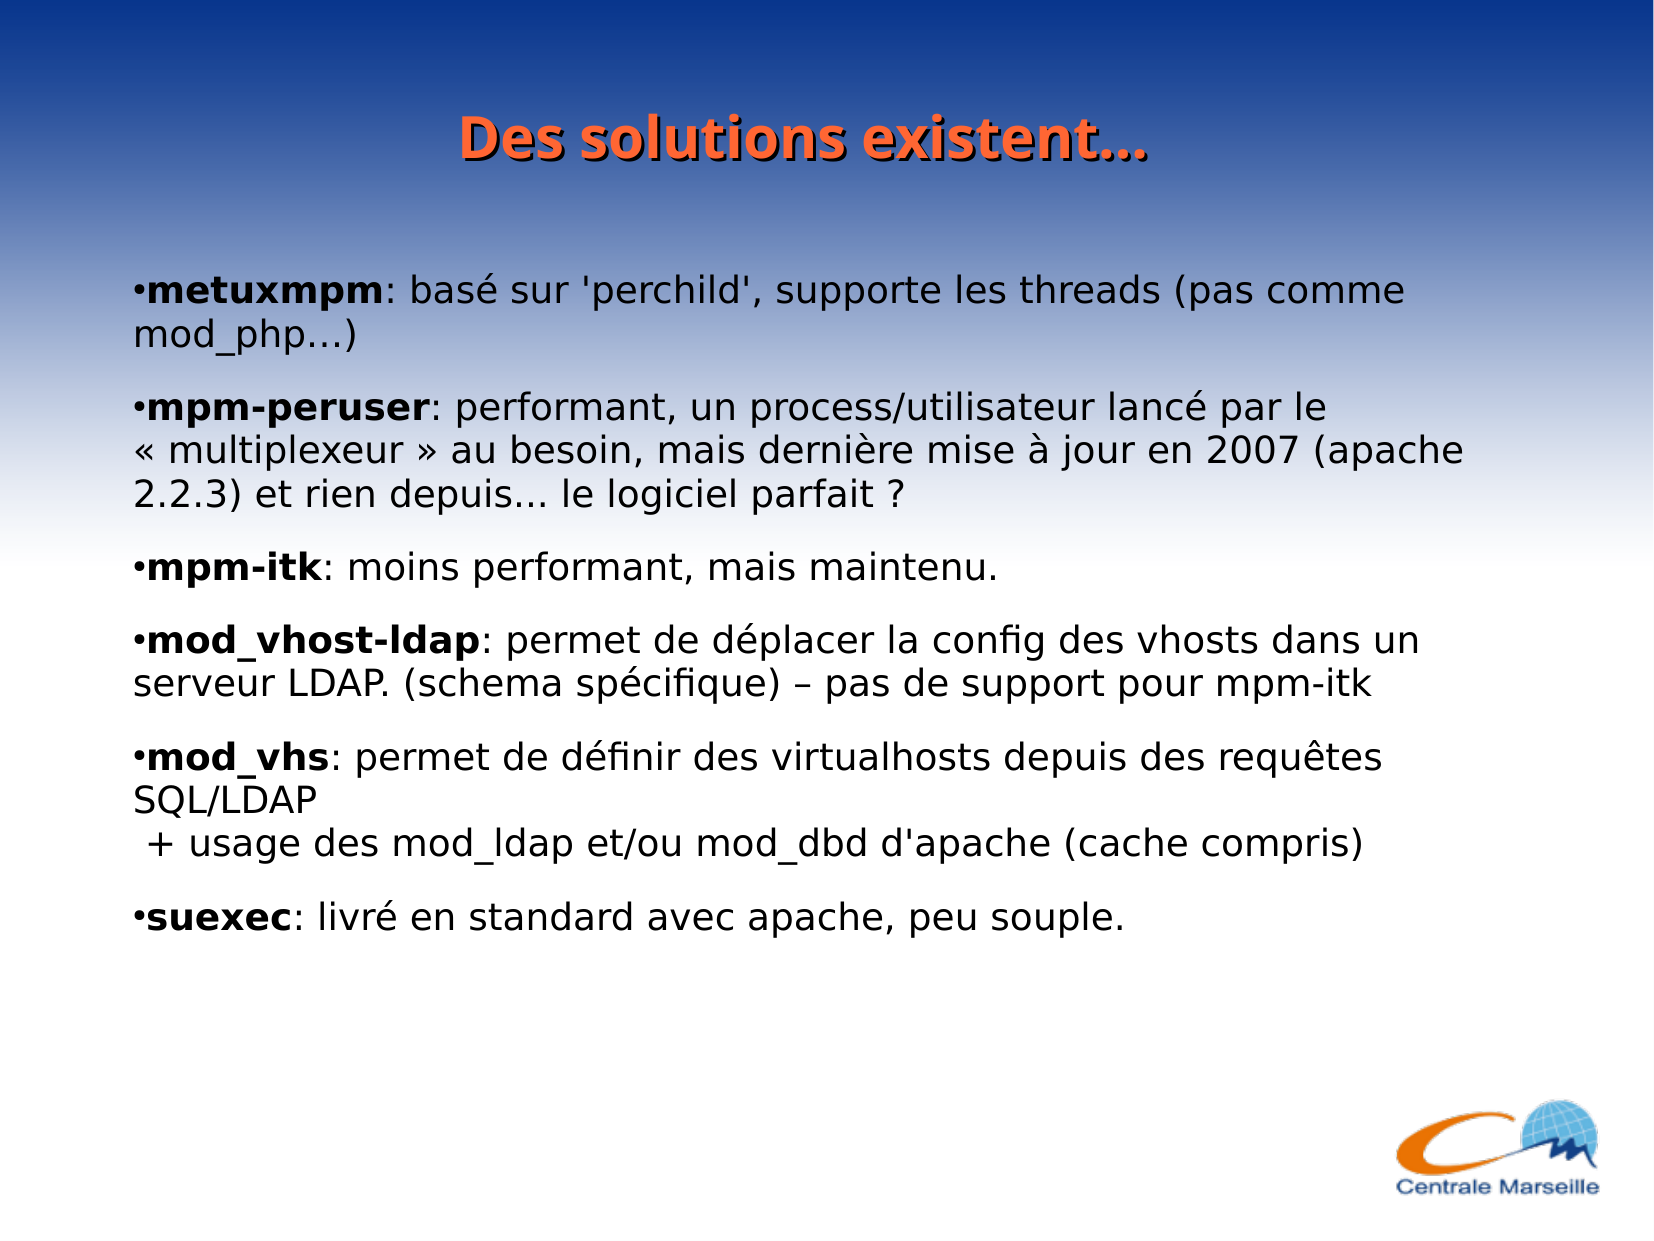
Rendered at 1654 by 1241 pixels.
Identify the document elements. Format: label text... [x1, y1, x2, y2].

text_box metuxmpm: basé sur 'perchild', supporte les threads (pas comme mod_php…) mpm-peruser: performant, un process/utilisateur lancé par le « multiplexeur » au besoin, mais dernière mise à jour en 2007 (apache 2.2.3) et rien depuis... le logiciel parfait ? mpm-itk: moins performant, mais maintenu. mod_vhost-ldap: permet de déplacer la config des vhosts dans un serveur LDAP. (schema spécifique) – pas de support pour mpm-itk mod_vhs: permet de définir des virtualhosts depuis des requêtes SQL/LDAP + usage des mod_ldap et/ou mod_dbd d'apache (cache compris) suexec: livré en standard avec apache, peu souple. [118, 261, 1506, 1034]
text_box Des solutions existent… [442, 88, 1270, 177]
picture [0, 0, 1654, 1241]
